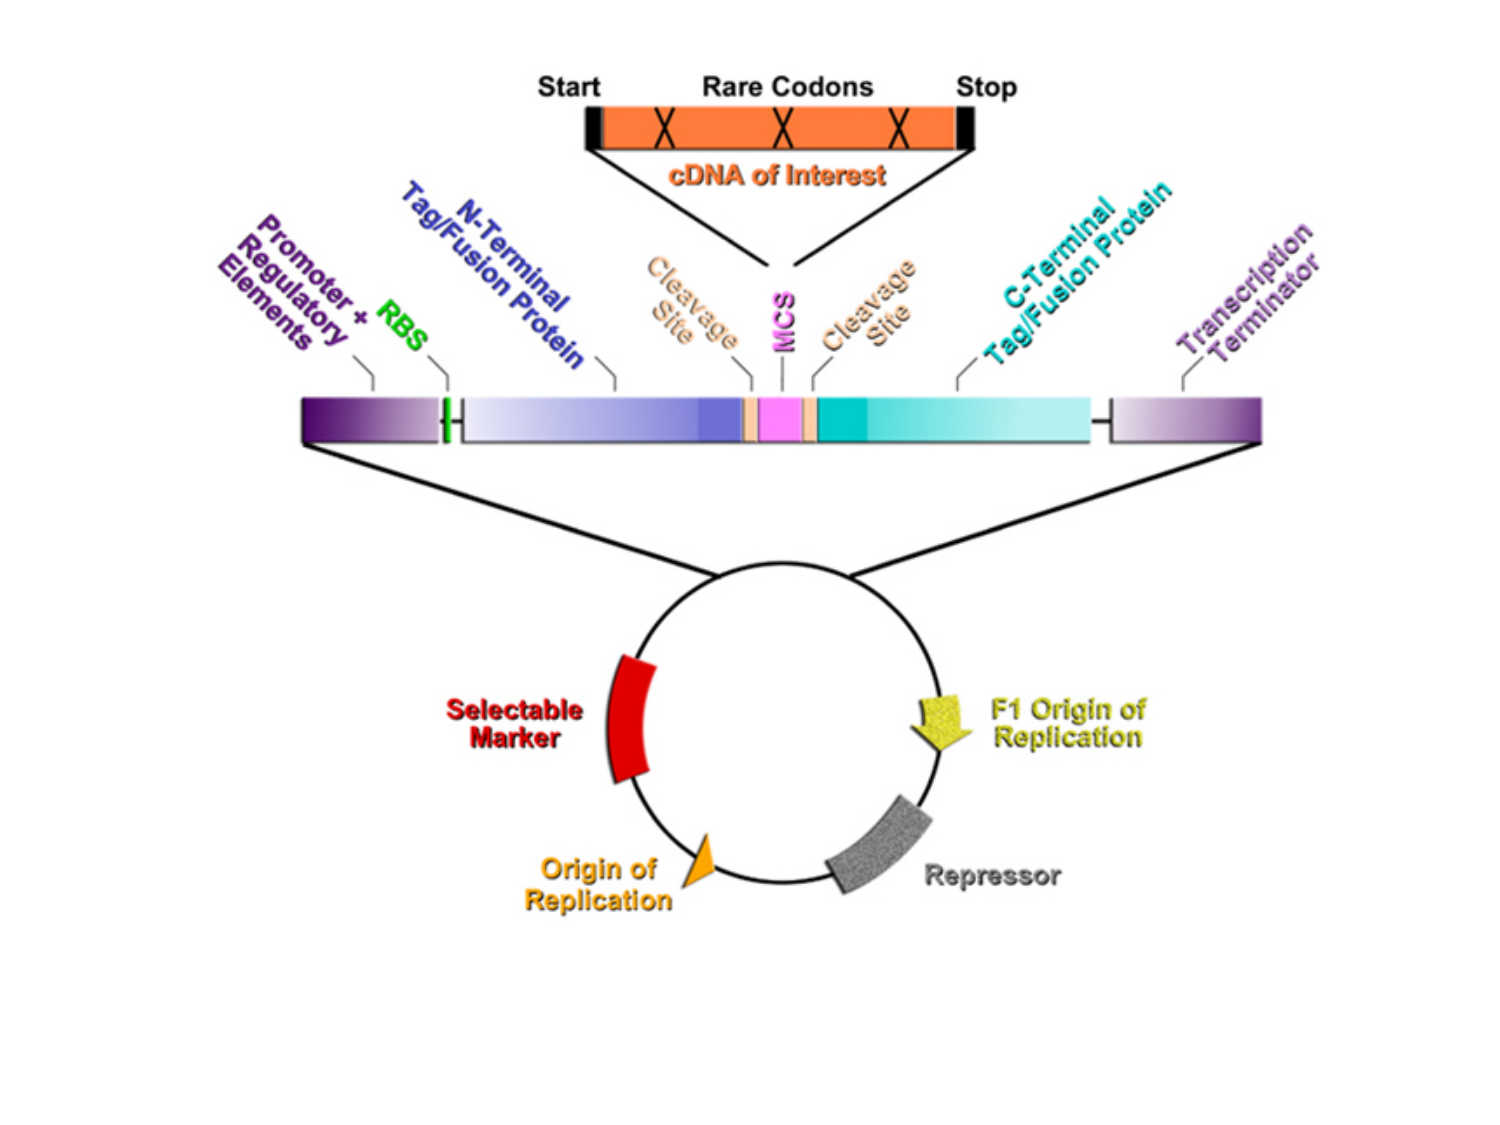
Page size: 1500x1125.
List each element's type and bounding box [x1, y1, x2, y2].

picture [212, 62, 1325, 926]
